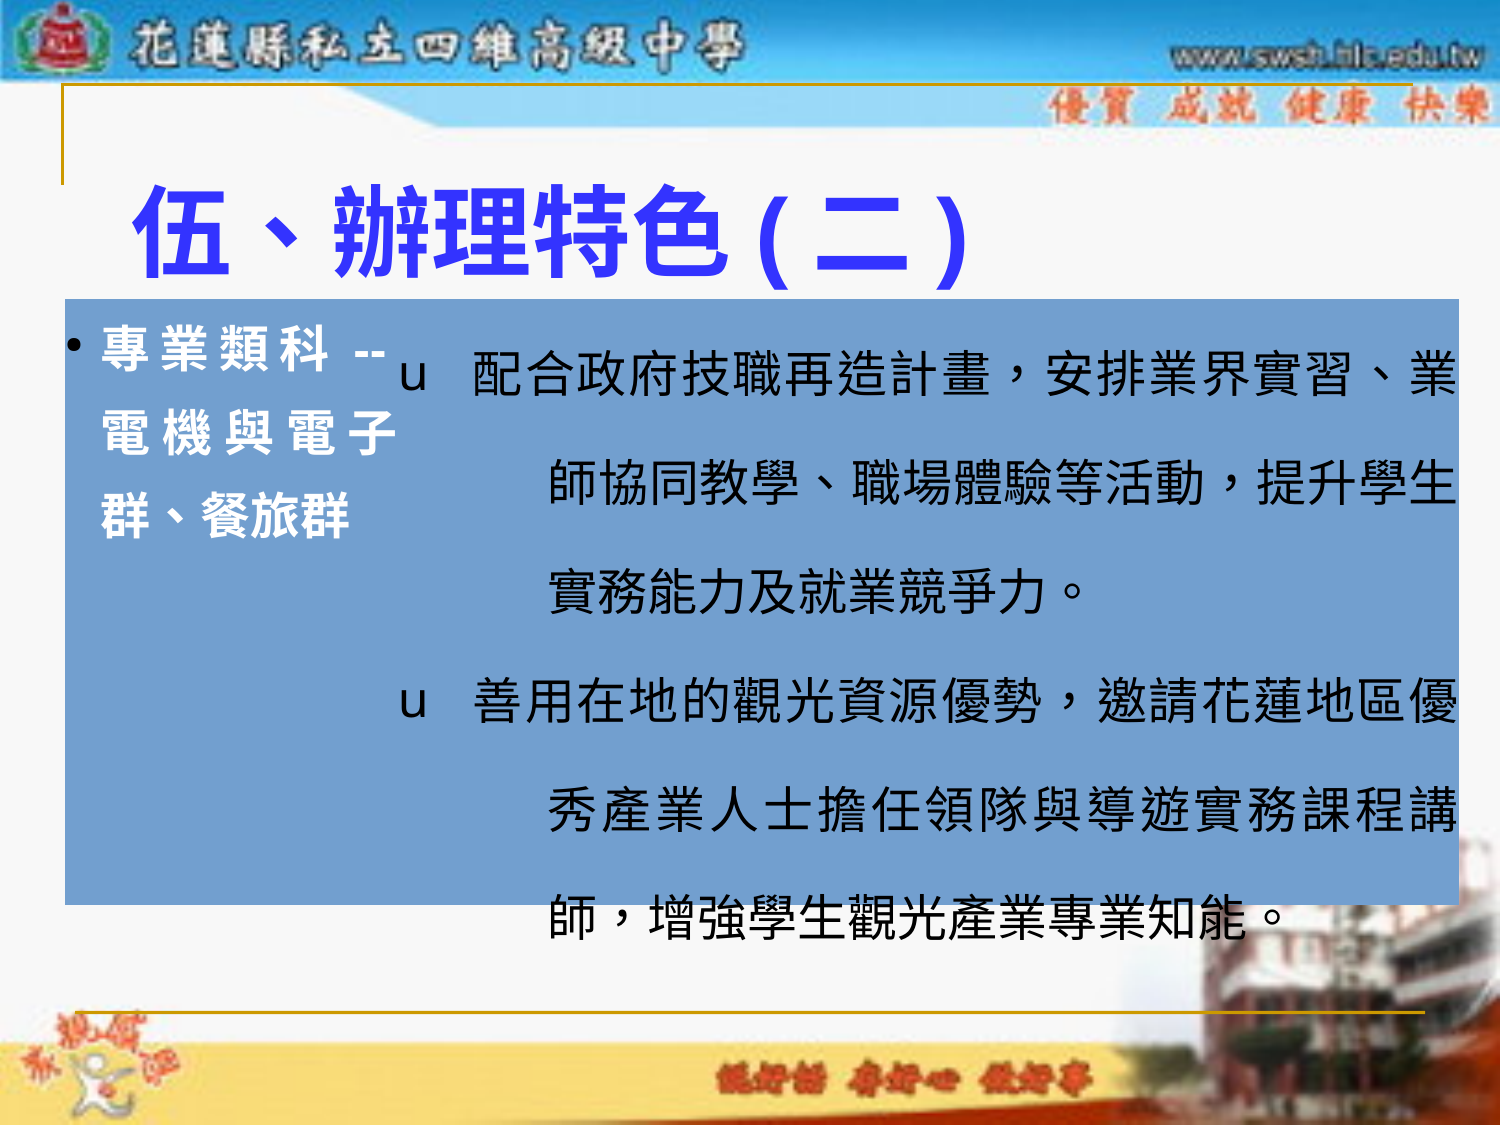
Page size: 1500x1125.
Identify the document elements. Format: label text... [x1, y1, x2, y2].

text_box P63 [0, 1023, 262, 1099]
table_header 專業類科--電機與電子群、餐旅群 [65, 299, 398, 905]
table_header 配合政府技職再造計畫，安排業界實習、業師協同教學、職場體驗等活動，提升學生實務能力及就業競爭力。 善用在地的觀光資源優勢，邀請花蓮地區優秀產業人士擔任領隊與導遊實務課程講師，增強學生觀光產業專業知能。 [398, 299, 1459, 905]
text_box [1080, 1023, 1431, 1099]
text_box 伍、辦理特色(二) [116, 102, 1121, 297]
